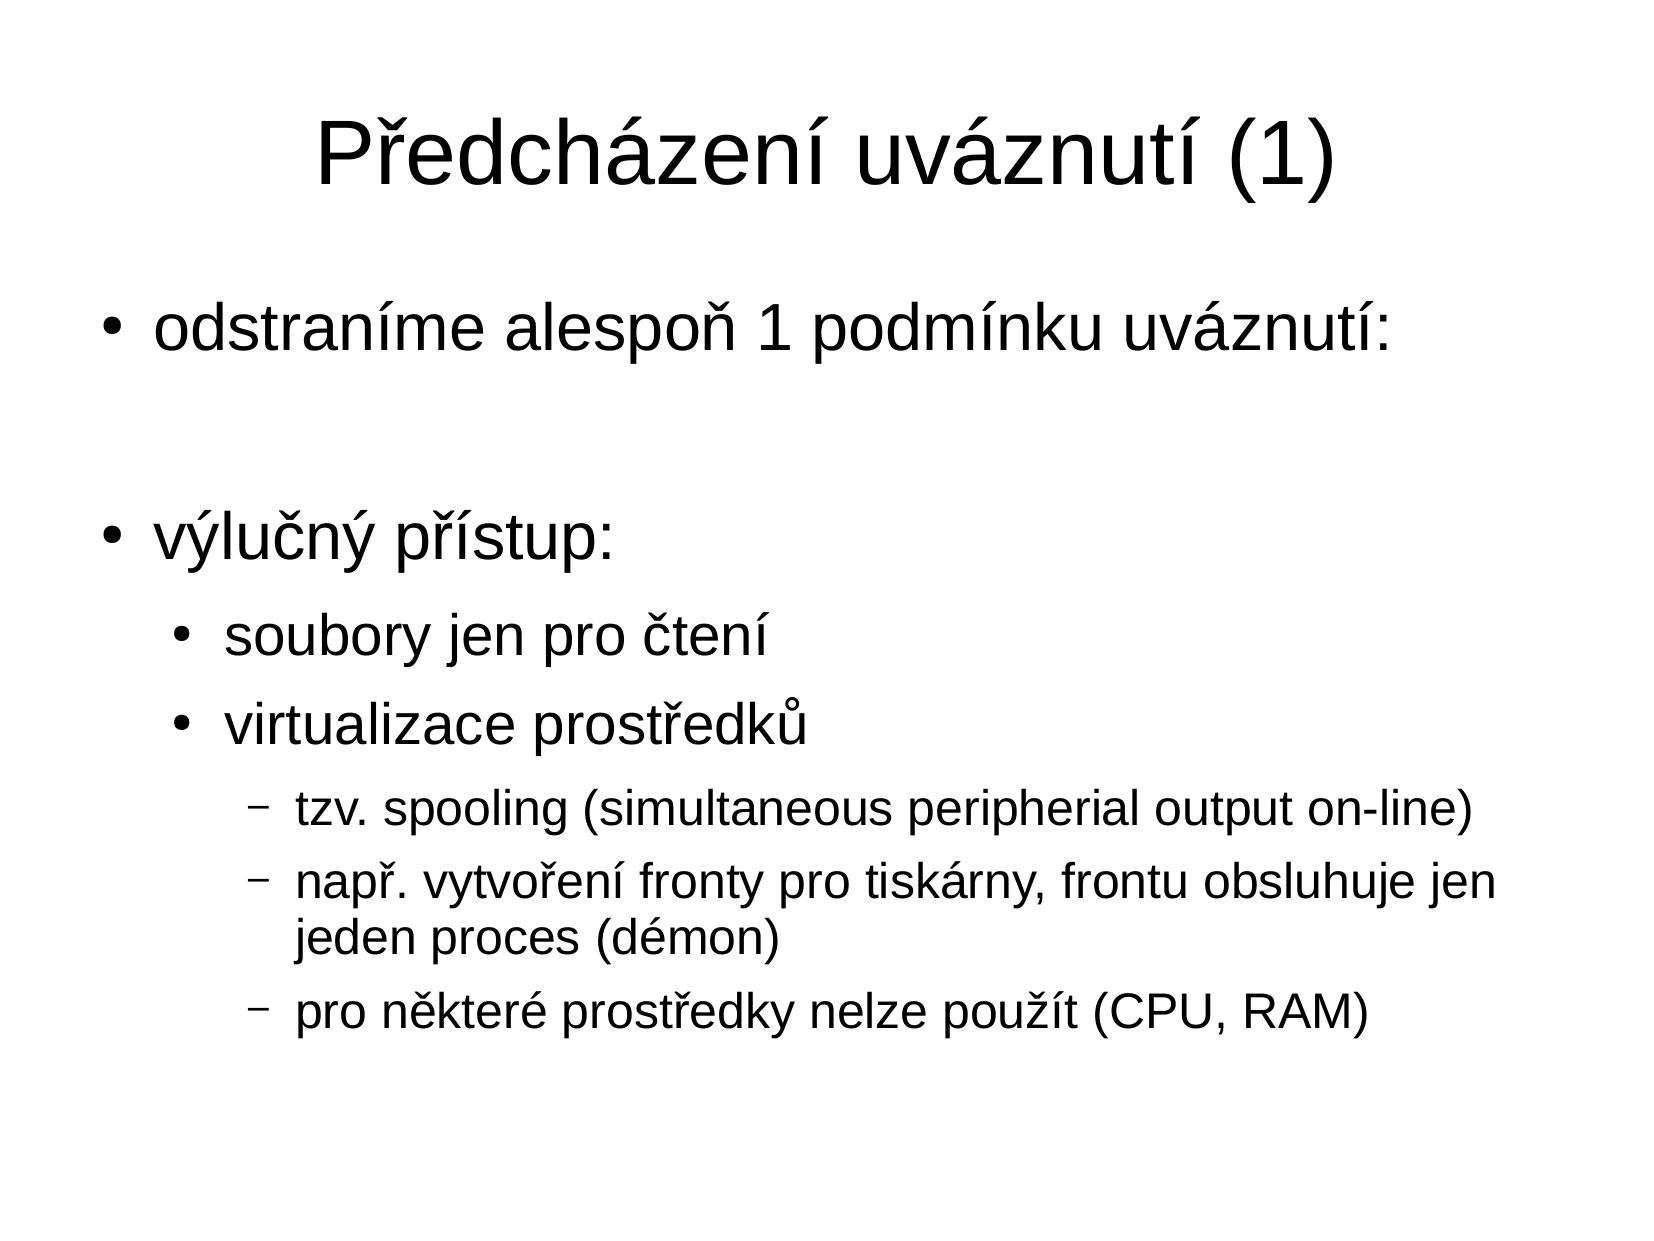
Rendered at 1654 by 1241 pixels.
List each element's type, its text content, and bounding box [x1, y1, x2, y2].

title Předcházení uváznutí (1) [82, 56, 1571, 250]
list odstraníme alespoň 1 podmínku uváznutí: výlučný přístup: soubory jen pro čtení virtualizace prostředků tzv. spooling (simultaneous peripherial output on-line) např. vytvoření fronty pro tiskárny, frontu obsluhuje jen jeden proces (démon) pro některé prostředky nelze použít (CPU, RAM) [82, 290, 1571, 1094]
